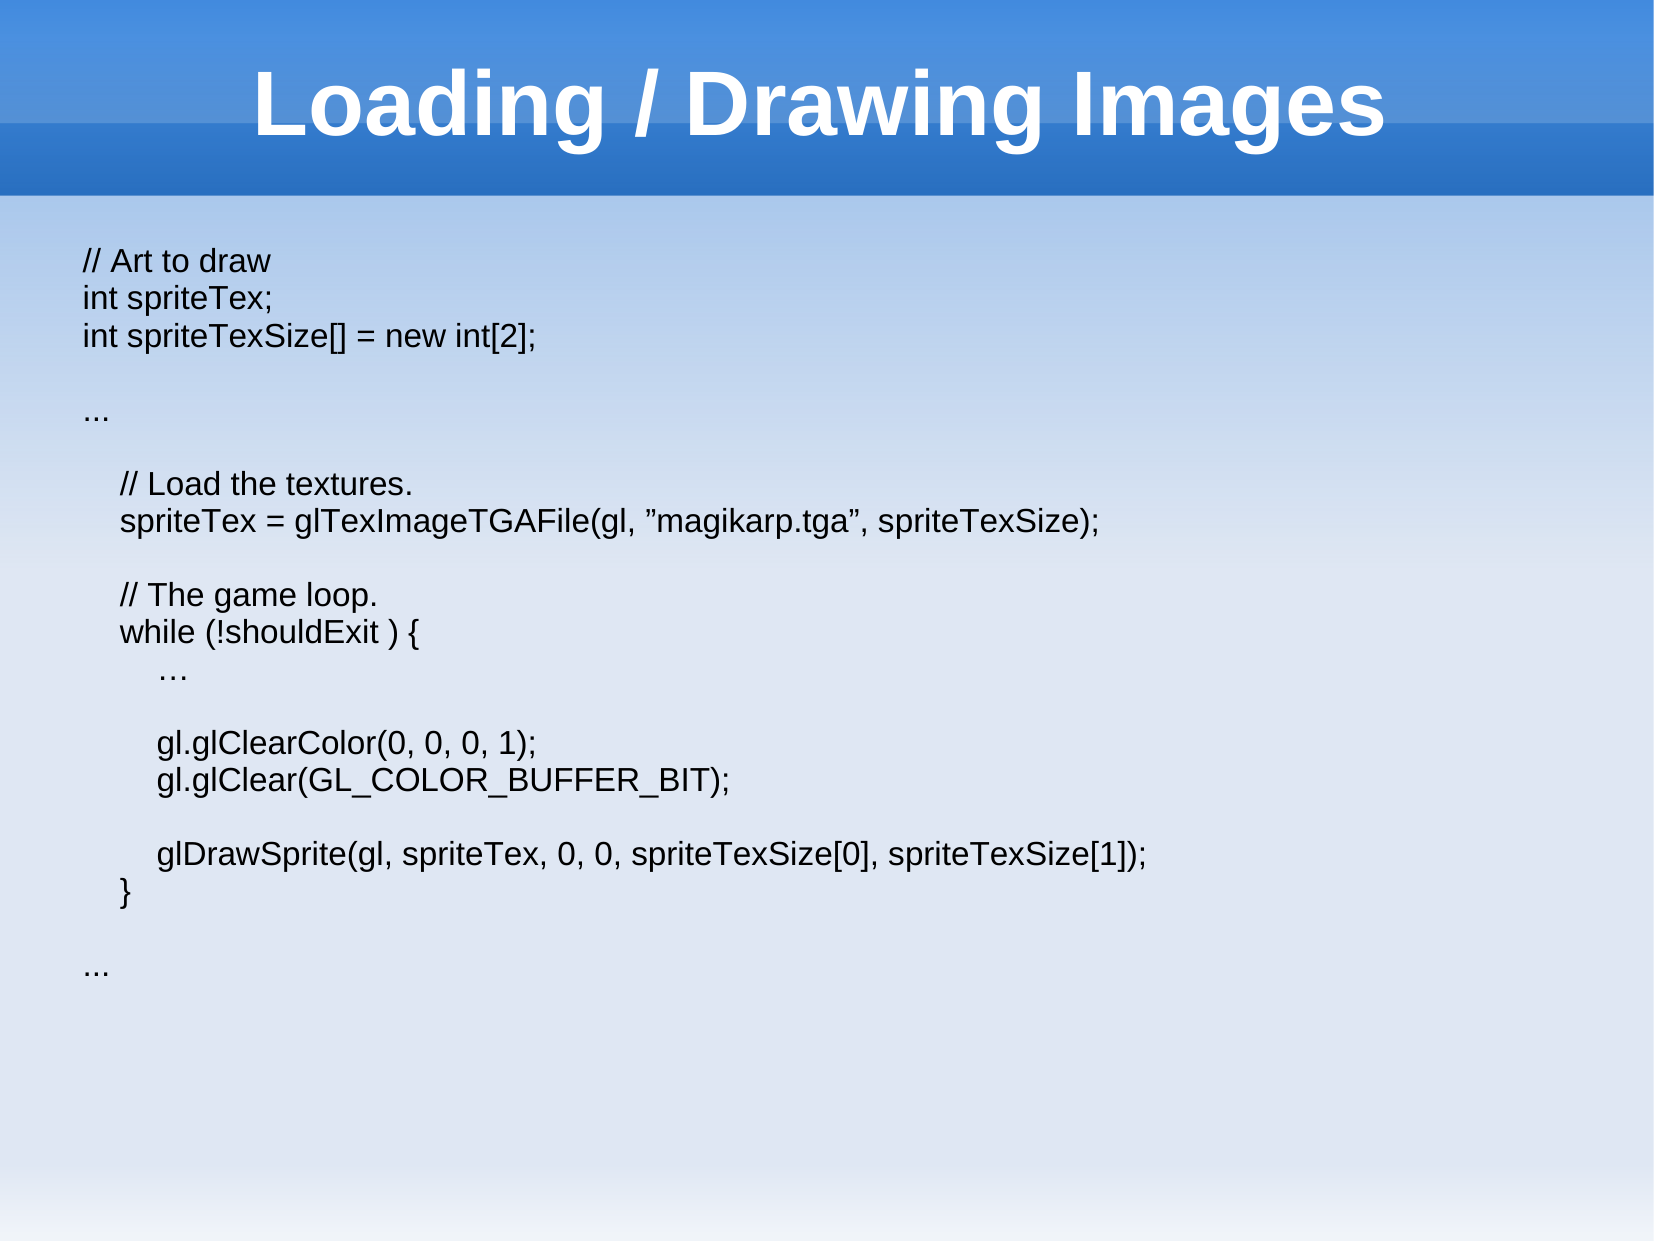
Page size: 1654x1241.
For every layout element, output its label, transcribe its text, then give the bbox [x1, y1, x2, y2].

title Loading / Drawing Images [76, 0, 1565, 208]
picture [0, 0, 1654, 1241]
list // Art to draw int spriteTex; int spriteTexSize[] = new int[2]; ... // Load the textures. spriteTex = glTexImageTGAFile(gl, ”magikarp.tga”, spriteTexSize); // The game loop. while (!shouldExit ) { … gl.glClearColor(0, 0, 0, 1); gl.glClear(GL_COLOR_BUFFER_BIT); glDrawSprite(gl, spriteTex, 0, 0, spriteTexSize[0], spriteTexSize[1]); } ... [82, 242, 1571, 1241]
